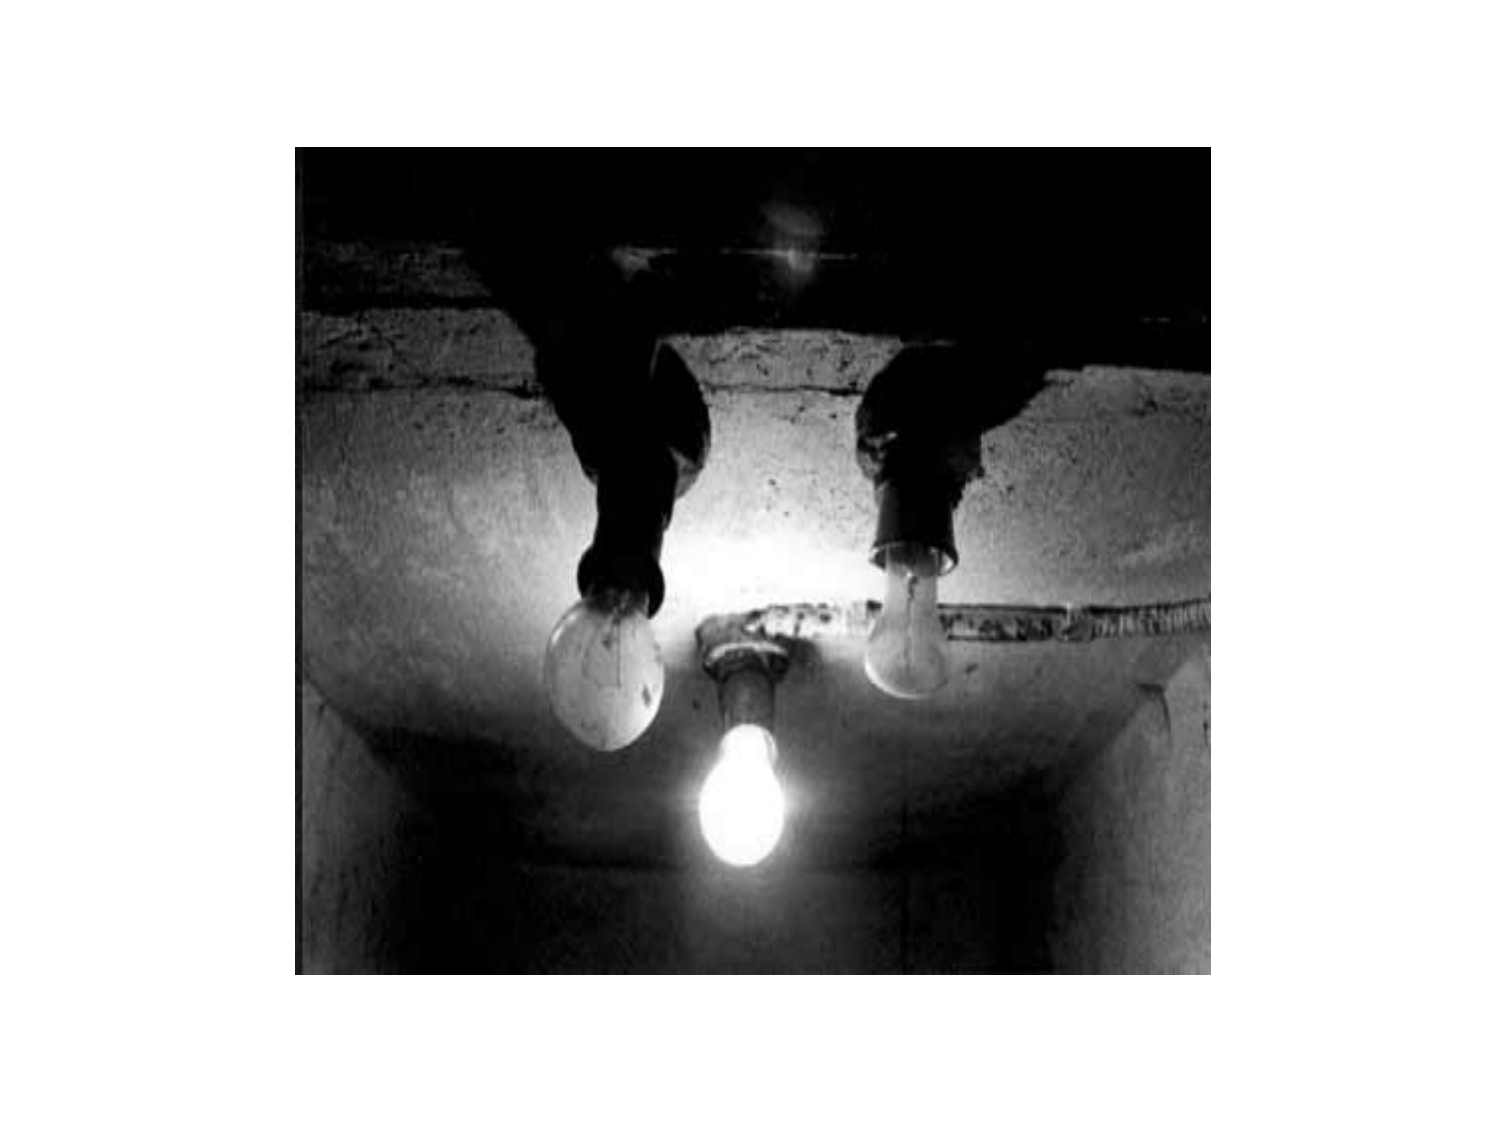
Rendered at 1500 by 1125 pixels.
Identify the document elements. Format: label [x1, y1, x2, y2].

picture [295, 147, 1211, 975]
